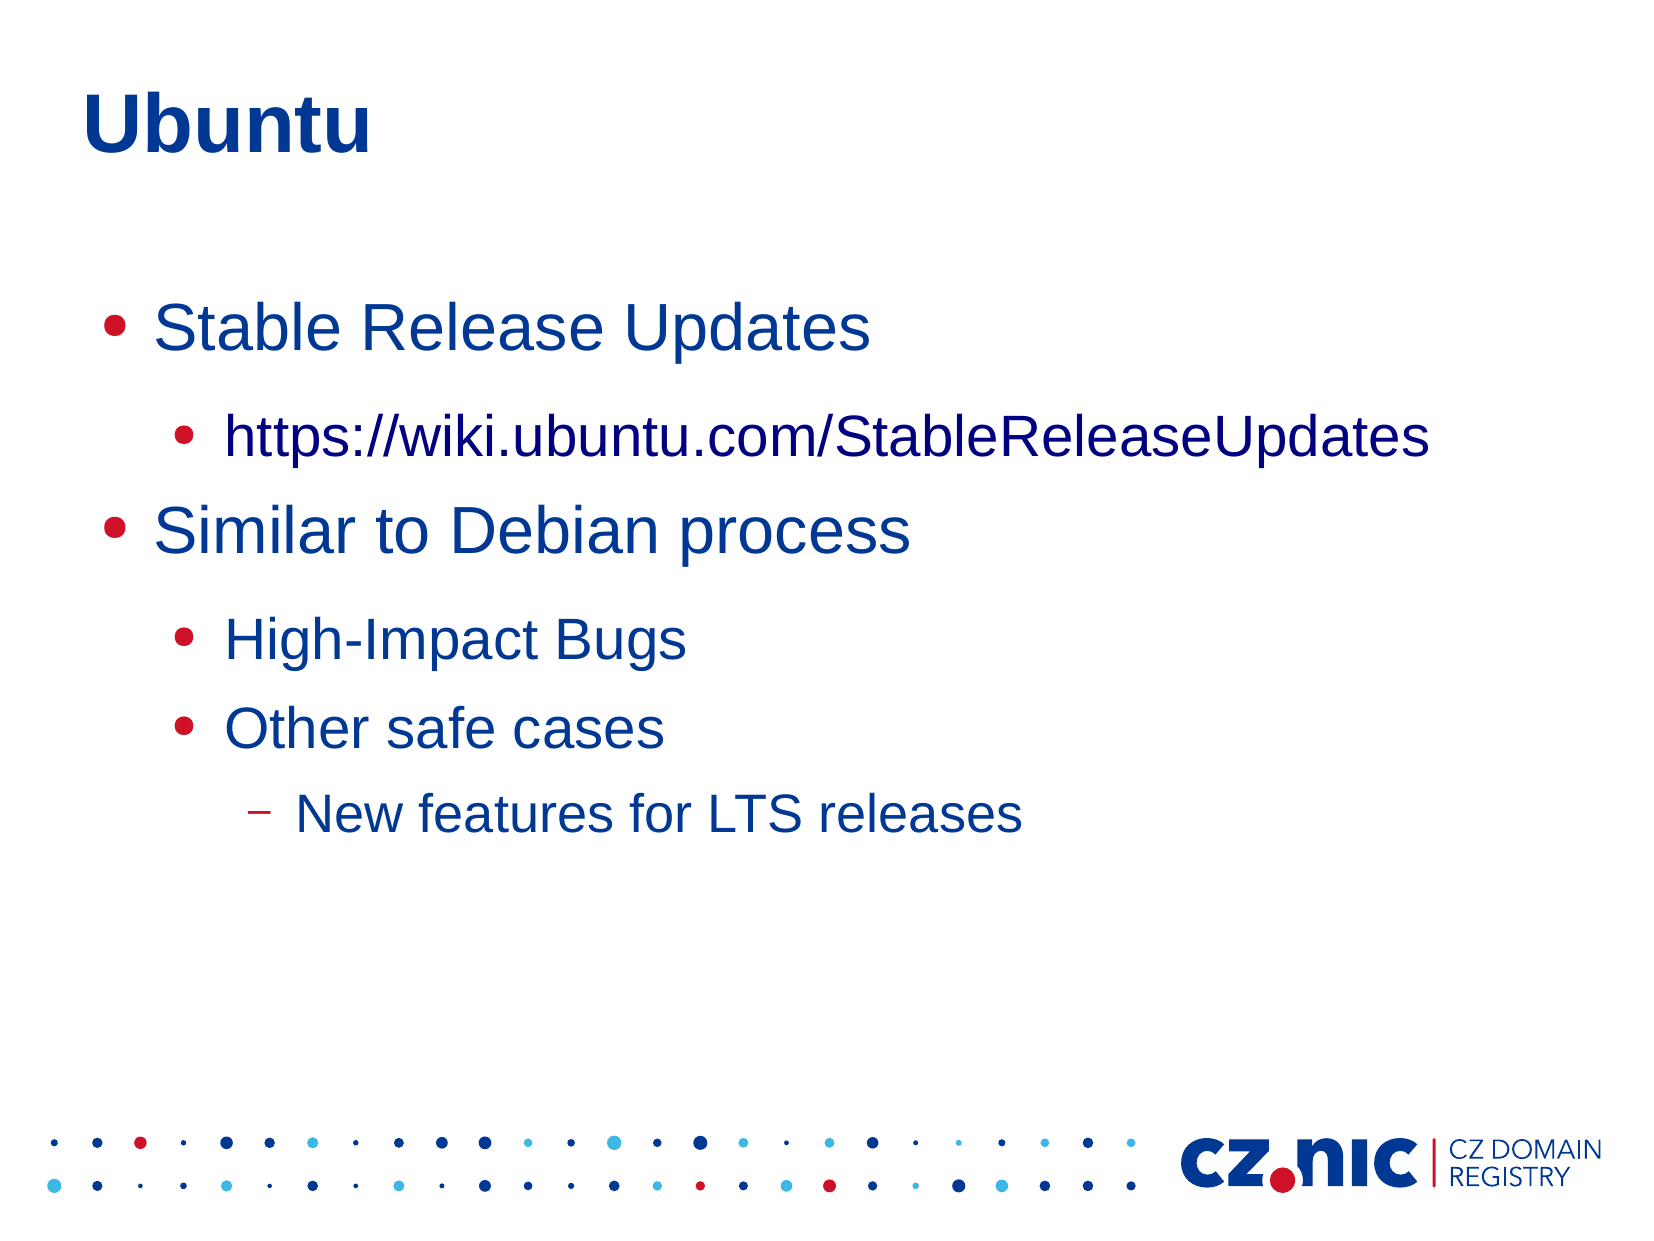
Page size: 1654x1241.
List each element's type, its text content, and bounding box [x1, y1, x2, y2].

list Stable Release Updates https://wiki.ubuntu.com/StableReleaseUpdates Similar to Debian process High-Impact Bugs Other safe cases New features for LTS releases [82, 290, 1571, 1010]
title Ubuntu [82, 70, 1571, 178]
